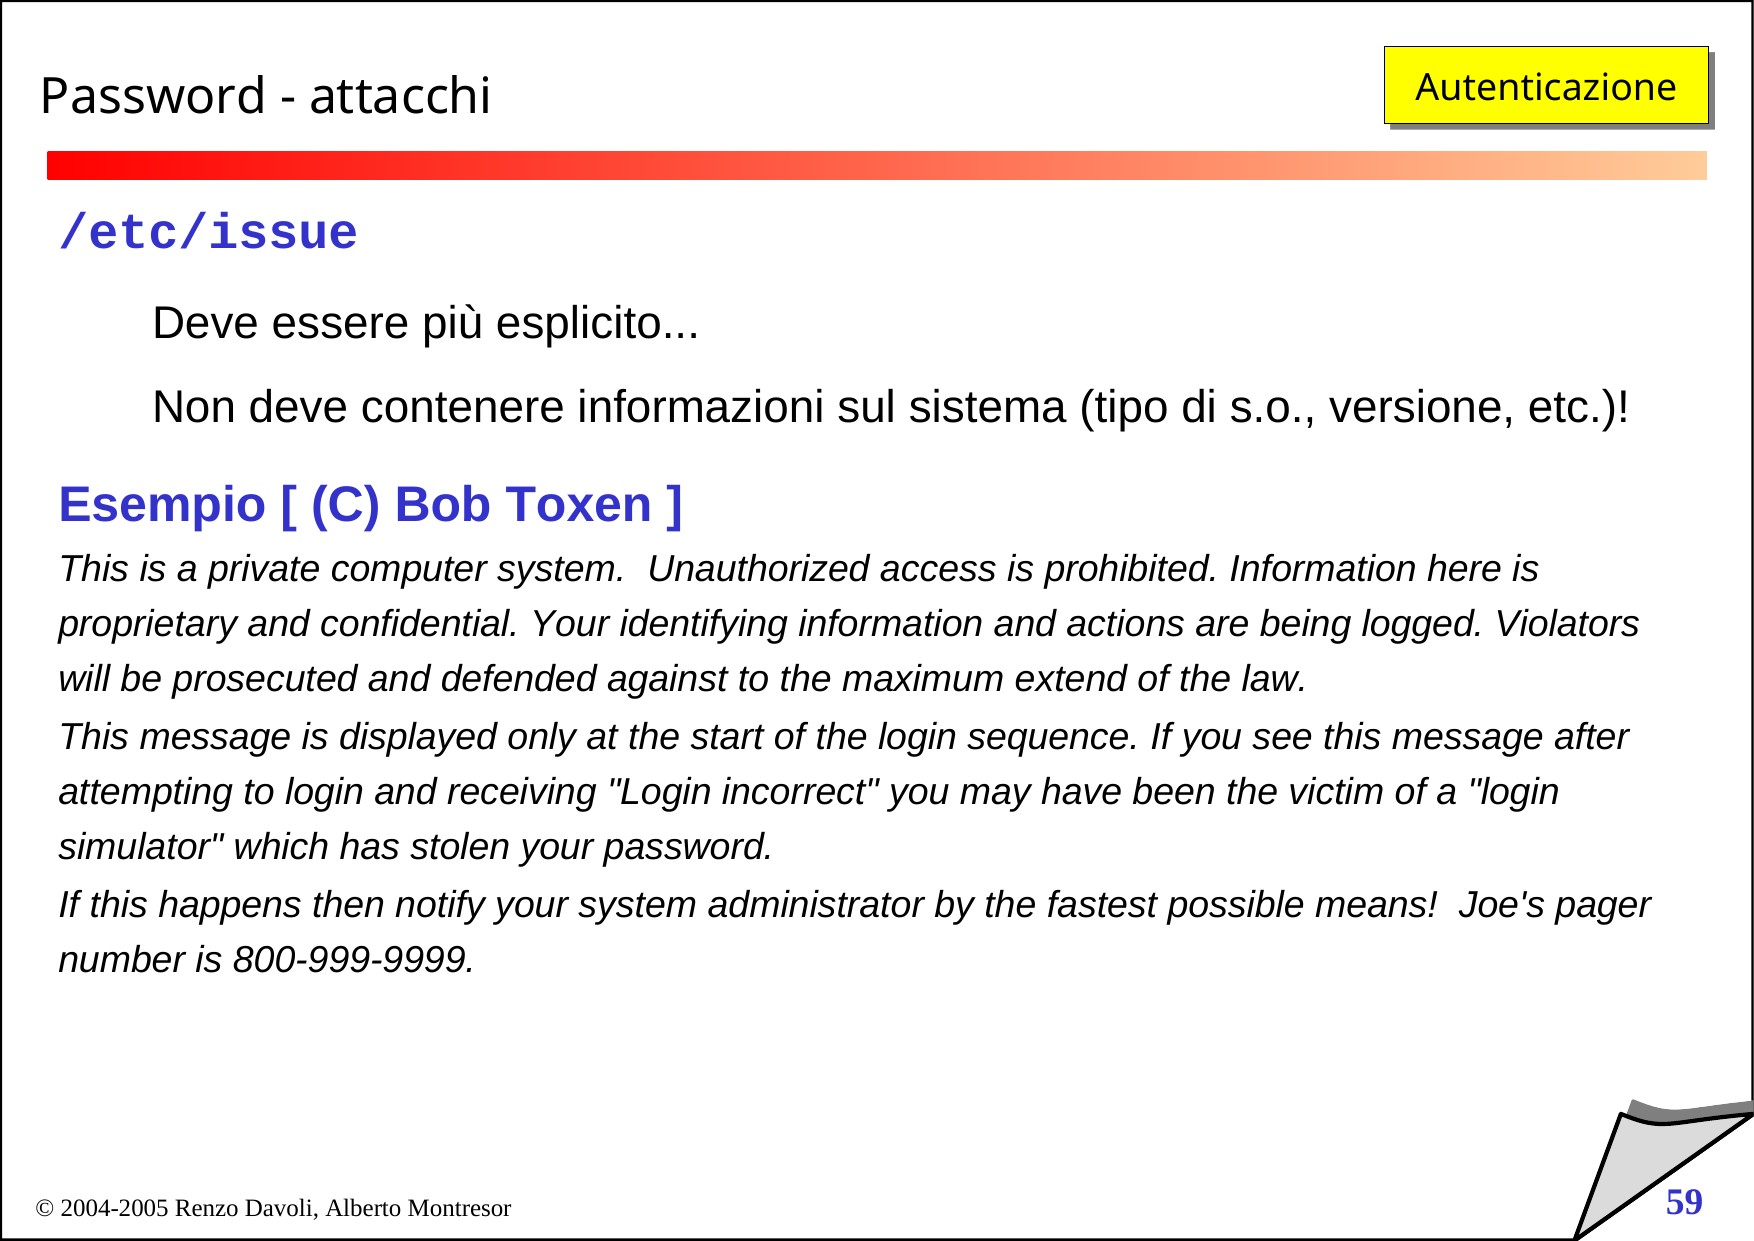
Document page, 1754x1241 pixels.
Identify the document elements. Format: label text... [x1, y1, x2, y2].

title Password - attacchi [40, 49, 1713, 144]
text_box Autenticazione [1384, 46, 1709, 124]
list /etc/issue Deve essere più esplicito... Non deve contenere informazioni sul sistema (tipo di s.o., versione, etc.)! Esempio [ (C) Bob Toxen ] This is a private computer system. Unauthorized access is prohibited. Information here is proprietary and confidential. Your identifying information and actions are being logged. Violators will be prosecuted and defended against to the maximum extend of the law. This message is displayed only at the start of the login sequence. If you see this message after attempting to login and receiving "Login incorrect" you may have been the victim of a "login simulator" which has stolen your password. If this happens then notify your system administrator by the fastest possible means! Joe's pager number is 800-999-9999. [58, 206, 1695, 1176]
